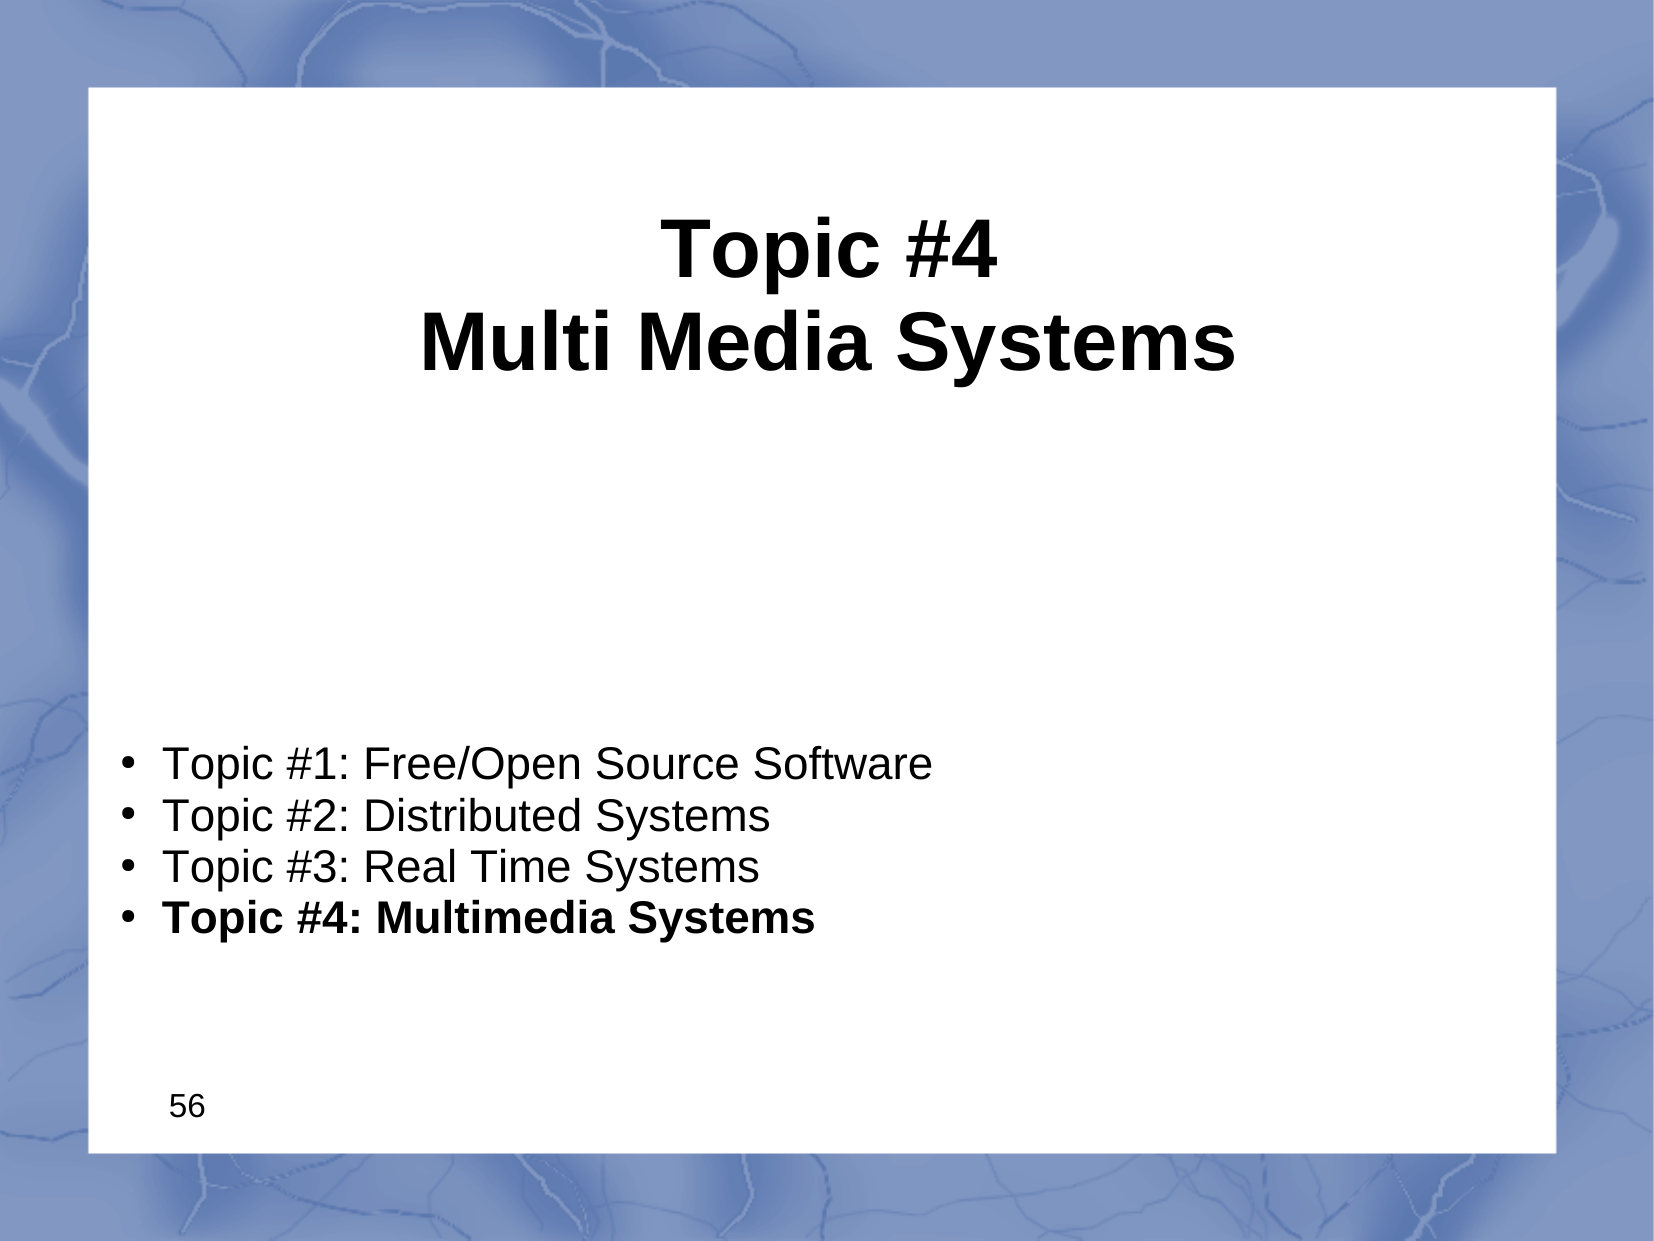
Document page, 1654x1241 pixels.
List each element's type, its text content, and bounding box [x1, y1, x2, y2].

picture [0, 0, 1654, 1241]
subtitle Topic #4 Multi Media Systems Topic #1: Free/Open Source Software Topic #2: Distributed Systems Topic #3: Real Time Systems Topic #4: Multimedia Systems [120, 95, 1538, 1051]
